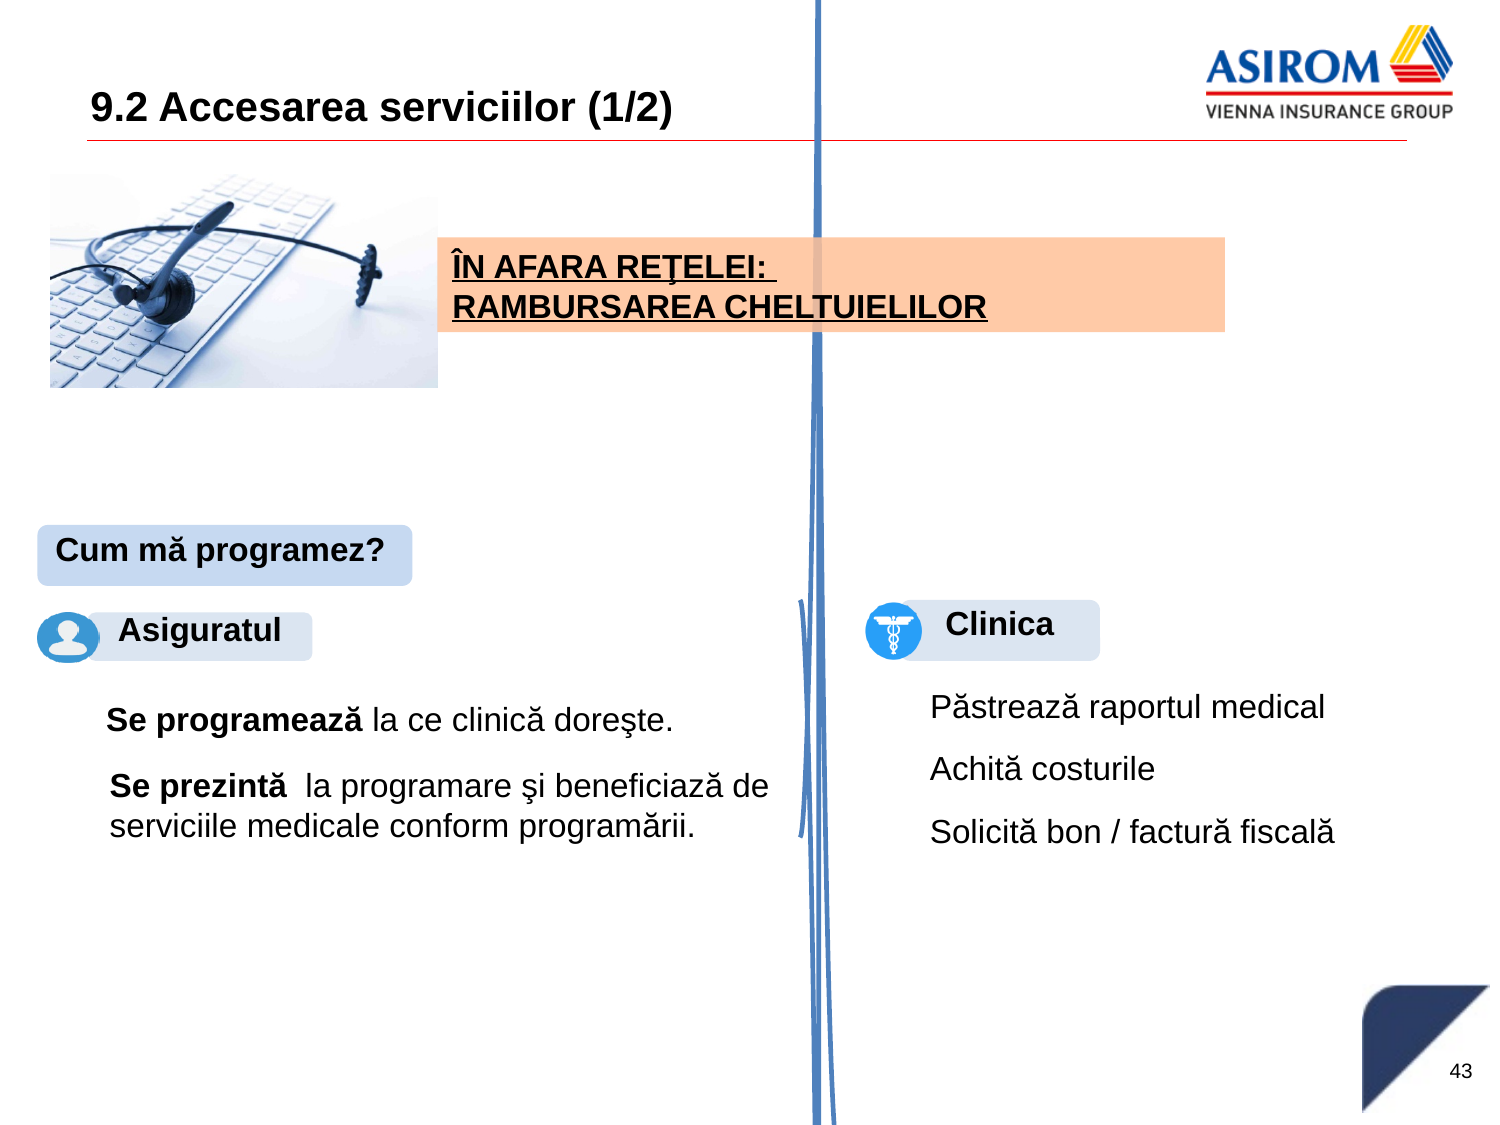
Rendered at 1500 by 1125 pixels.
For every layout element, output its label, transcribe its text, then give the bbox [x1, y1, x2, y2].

picture [1206, 12, 1453, 134]
text_box 9.2 Accesarea serviciilor (1/2) [75, 72, 689, 138]
picture [1362, 984, 1490, 1113]
text_box ÎN AFARA REŢELEI: RAMBURSAREA CHELTUIELILOR [437, 237, 1225, 333]
text_box Se prezintă la programare şi beneficiază de serviciile medicale conform programării. [87, 750, 809, 895]
text_box Păstrează raportul medical [912, 675, 1388, 726]
text_box Achită costurile [912, 737, 1300, 789]
text_box Clinica [924, 599, 1101, 661]
text_box Asiguratul [100, 612, 313, 661]
text_box Se programează la ce clinică doreşte. [87, 687, 750, 759]
picture [50, 174, 438, 388]
text_box Cum mă programez? [37, 524, 413, 586]
text_box Solicită bon / factură fiscală [912, 799, 1375, 851]
picture [37, 612, 100, 663]
picture [862, 599, 924, 662]
